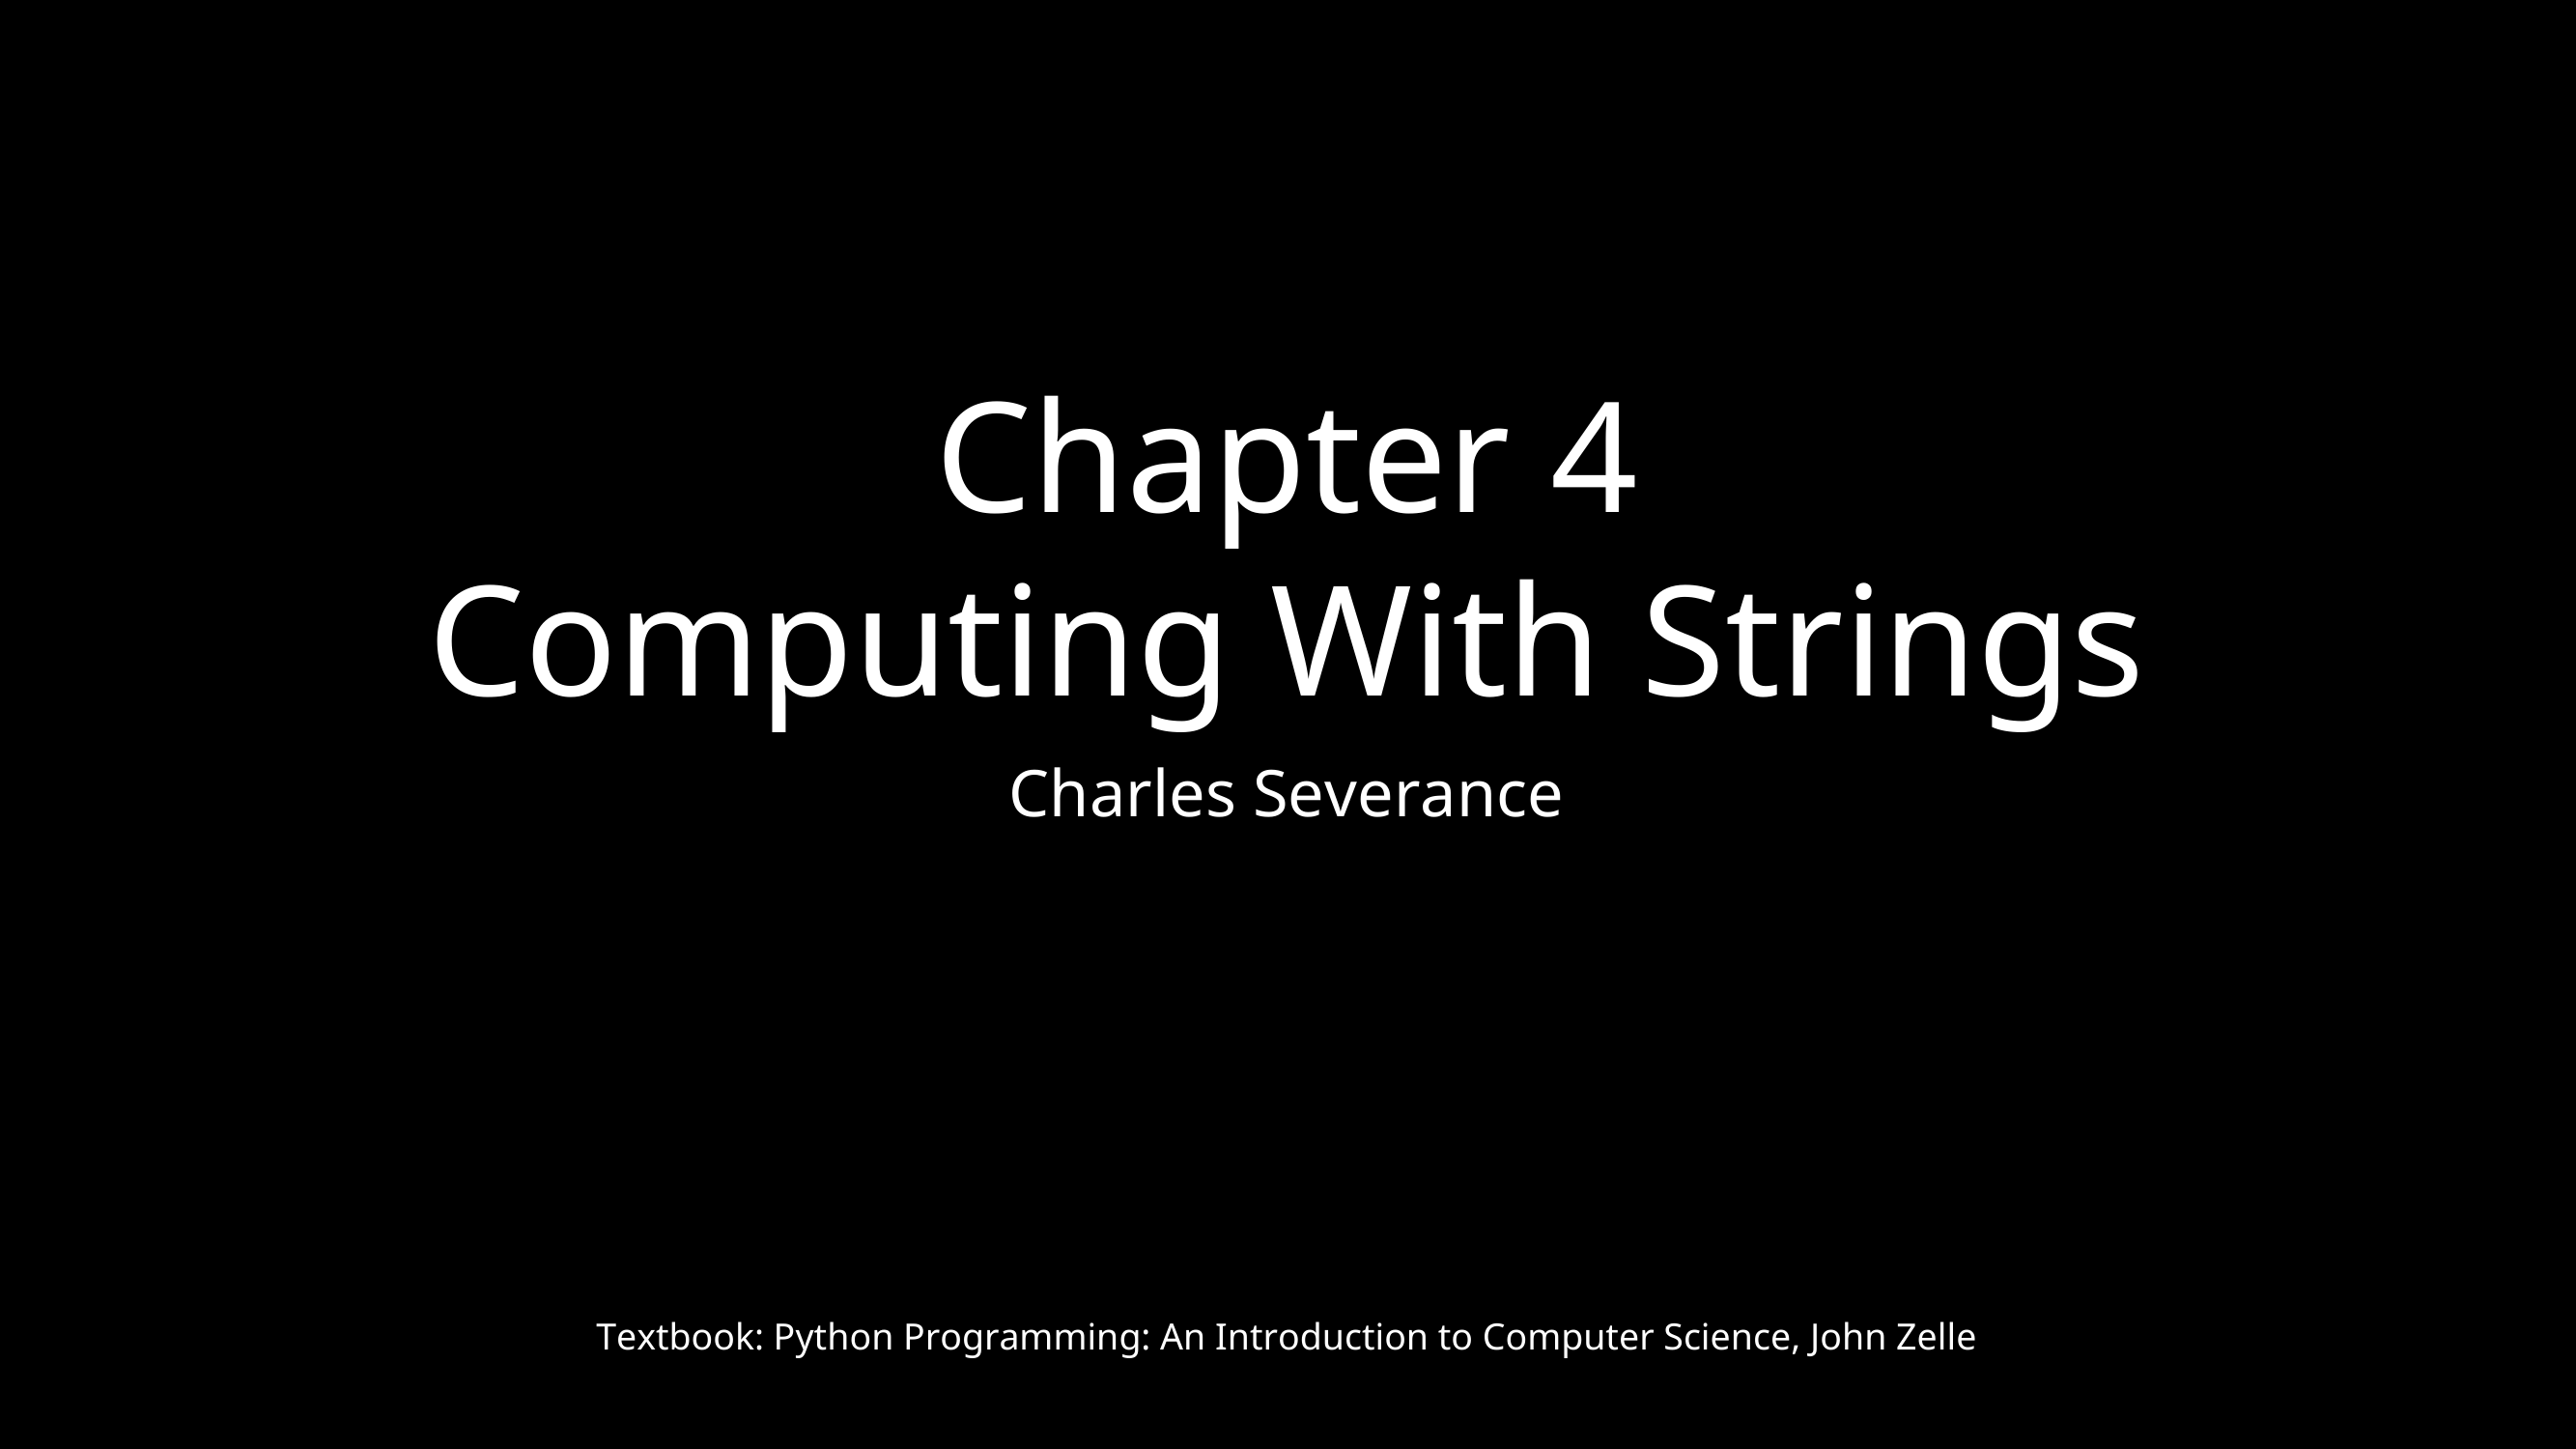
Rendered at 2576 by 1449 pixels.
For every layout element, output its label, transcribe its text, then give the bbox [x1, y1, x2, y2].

text_box Textbook: Python Programming: An Introduction to Computer Science, John Zelle [518, 1306, 2056, 1365]
title Chapter 4 Computing With Strings [183, 243, 2392, 733]
list Charles Severance [183, 746, 2392, 914]
